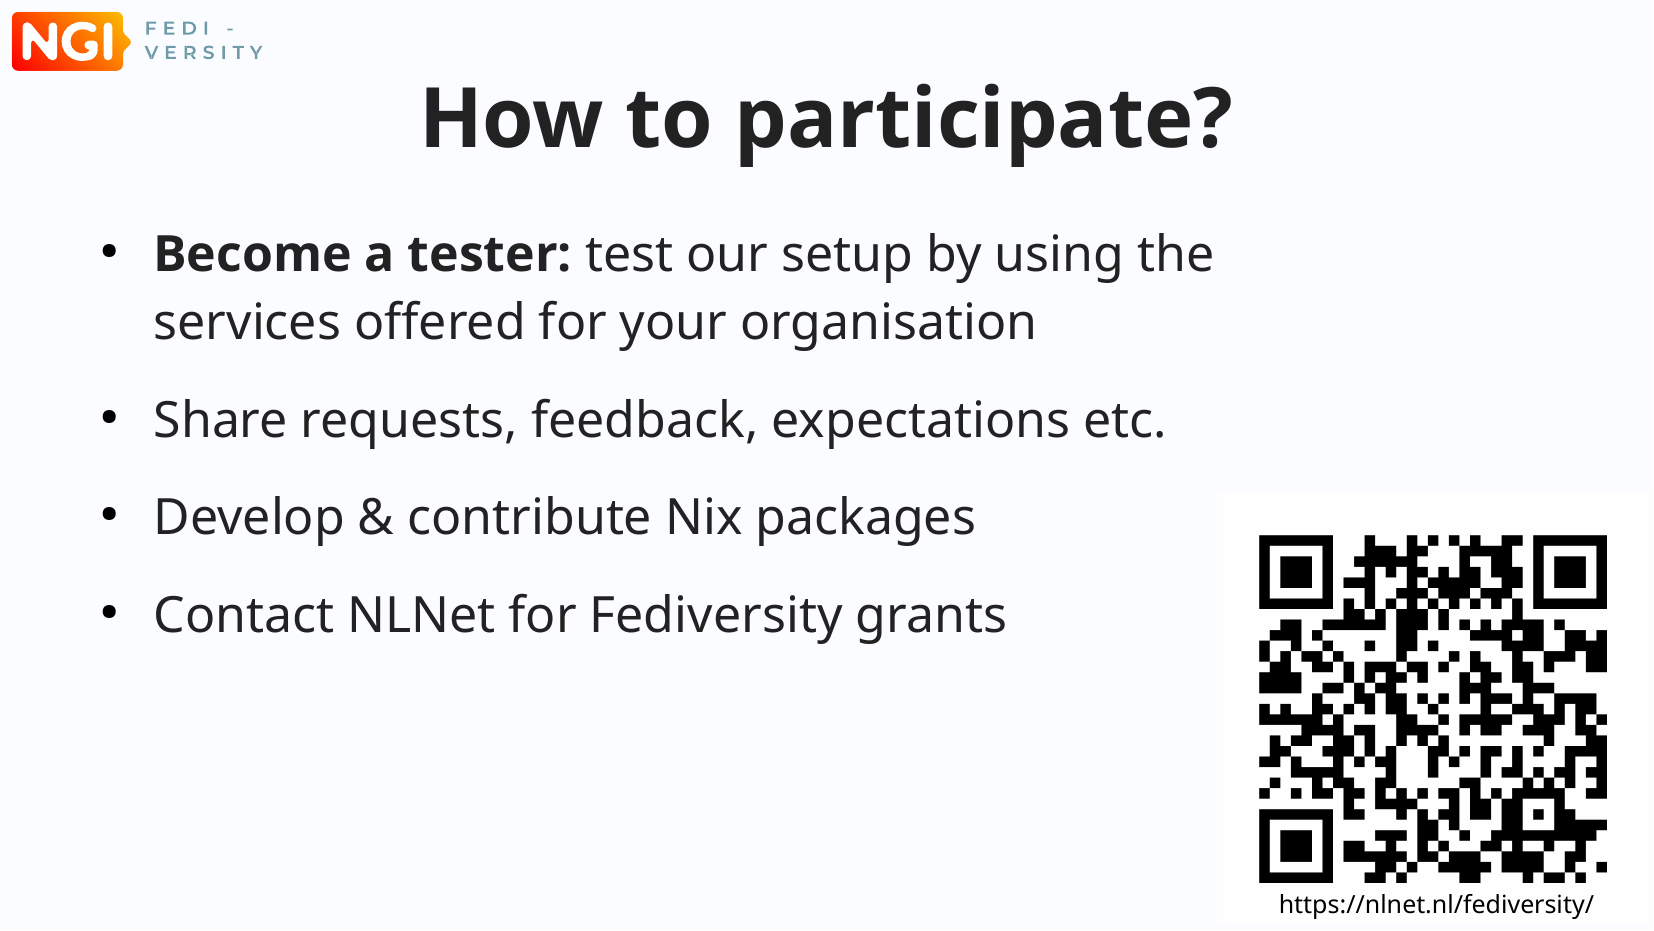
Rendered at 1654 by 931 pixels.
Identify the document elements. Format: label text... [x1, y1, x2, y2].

title How to participate? [82, 37, 1571, 193]
list Become a tester: test our setup by using the services offered for your organisation Share requests, feedback, expectations etc. Develop & contribute Nix packages Contact NLNet for Fediversity grants [82, 217, 1241, 758]
text_box https://nlnet.nl/fediversity/ [1264, 879, 1603, 929]
picture [1217, 493, 1649, 925]
